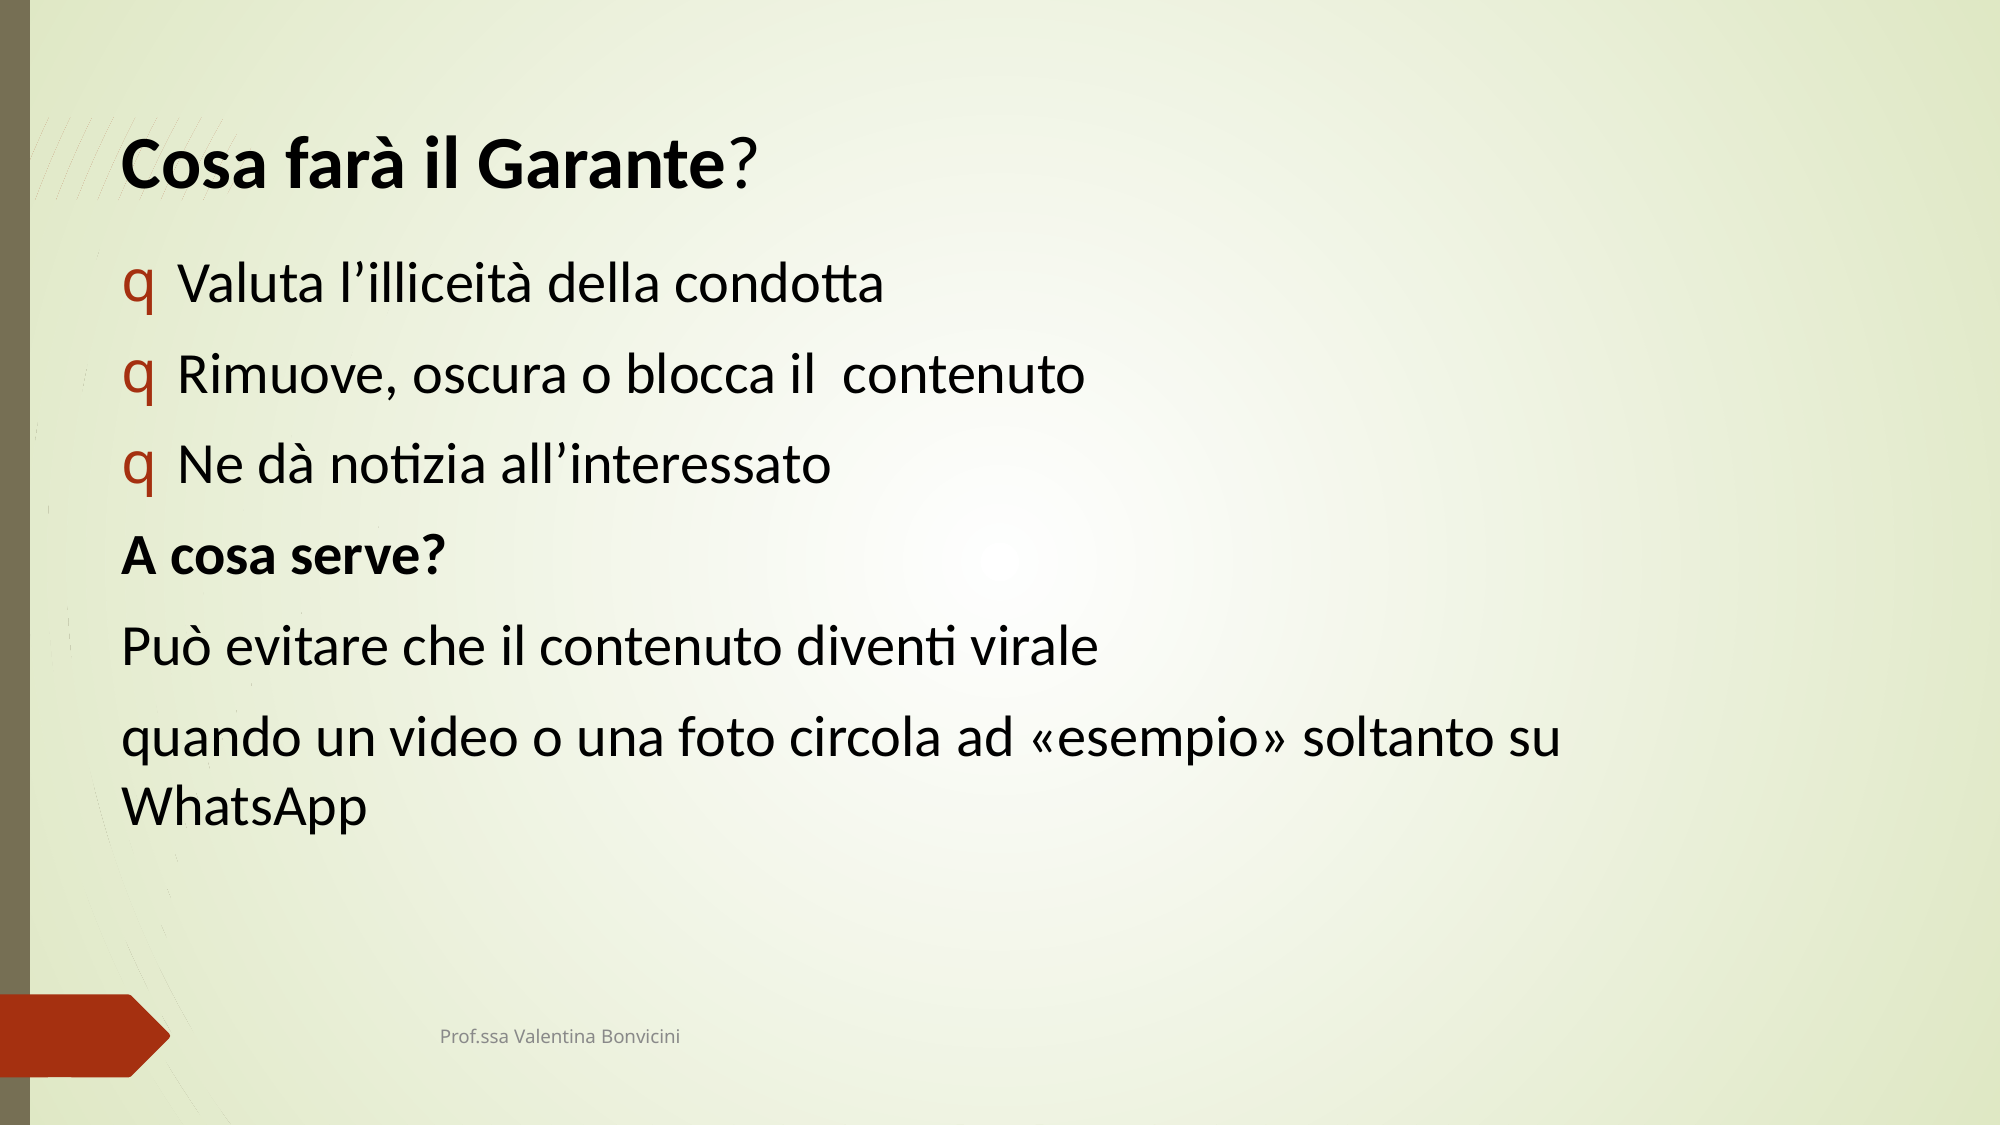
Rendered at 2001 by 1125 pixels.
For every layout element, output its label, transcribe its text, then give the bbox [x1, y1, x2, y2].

list Valuta l’illiceità della condotta Rimuove, oscura o blocca il contenuto Ne dà notizia all’interessato A cosa serve? Può evitare che il contenuto diventi virale quando un video o una foto circola ad «esempio» soltanto su WhatsApp [106, 236, 1708, 1103]
text_box [0, 0, 2000, 1125]
text_box Prof.ssa Valentina Bonvicini [424, 1006, 1675, 1067]
title Cosa farà il Garante? [106, 105, 1657, 236]
